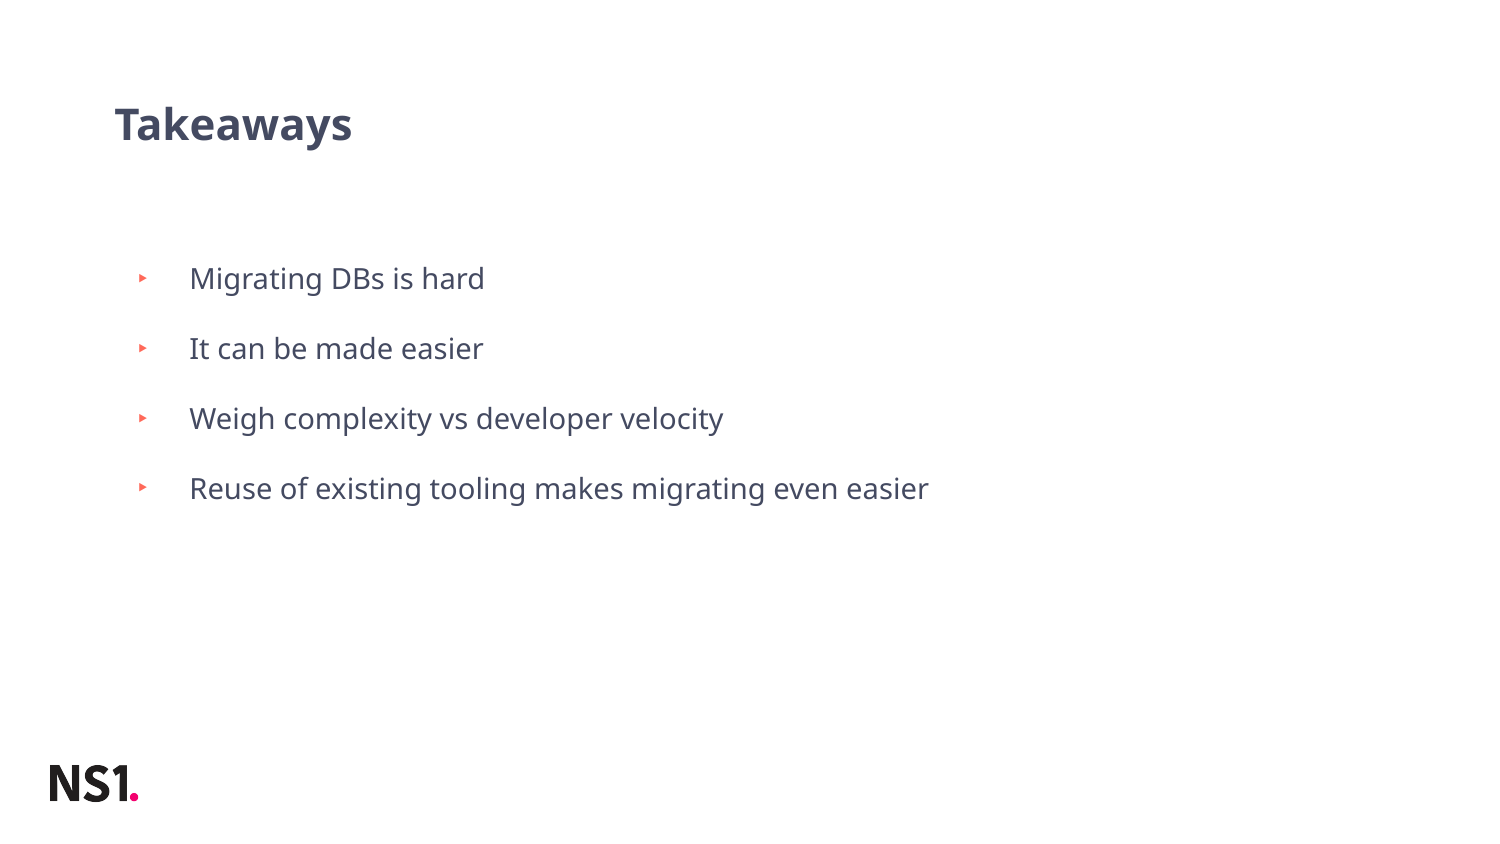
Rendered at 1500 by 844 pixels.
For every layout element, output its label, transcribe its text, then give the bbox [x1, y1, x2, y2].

picture [46, 761, 140, 805]
title Takeaways [103, 44, 1397, 208]
list Migrating DBs is hard It can be made easier Weigh complexity vs developer velocity Reuse of existing tooling makes migrating even easier [103, 219, 1397, 732]
